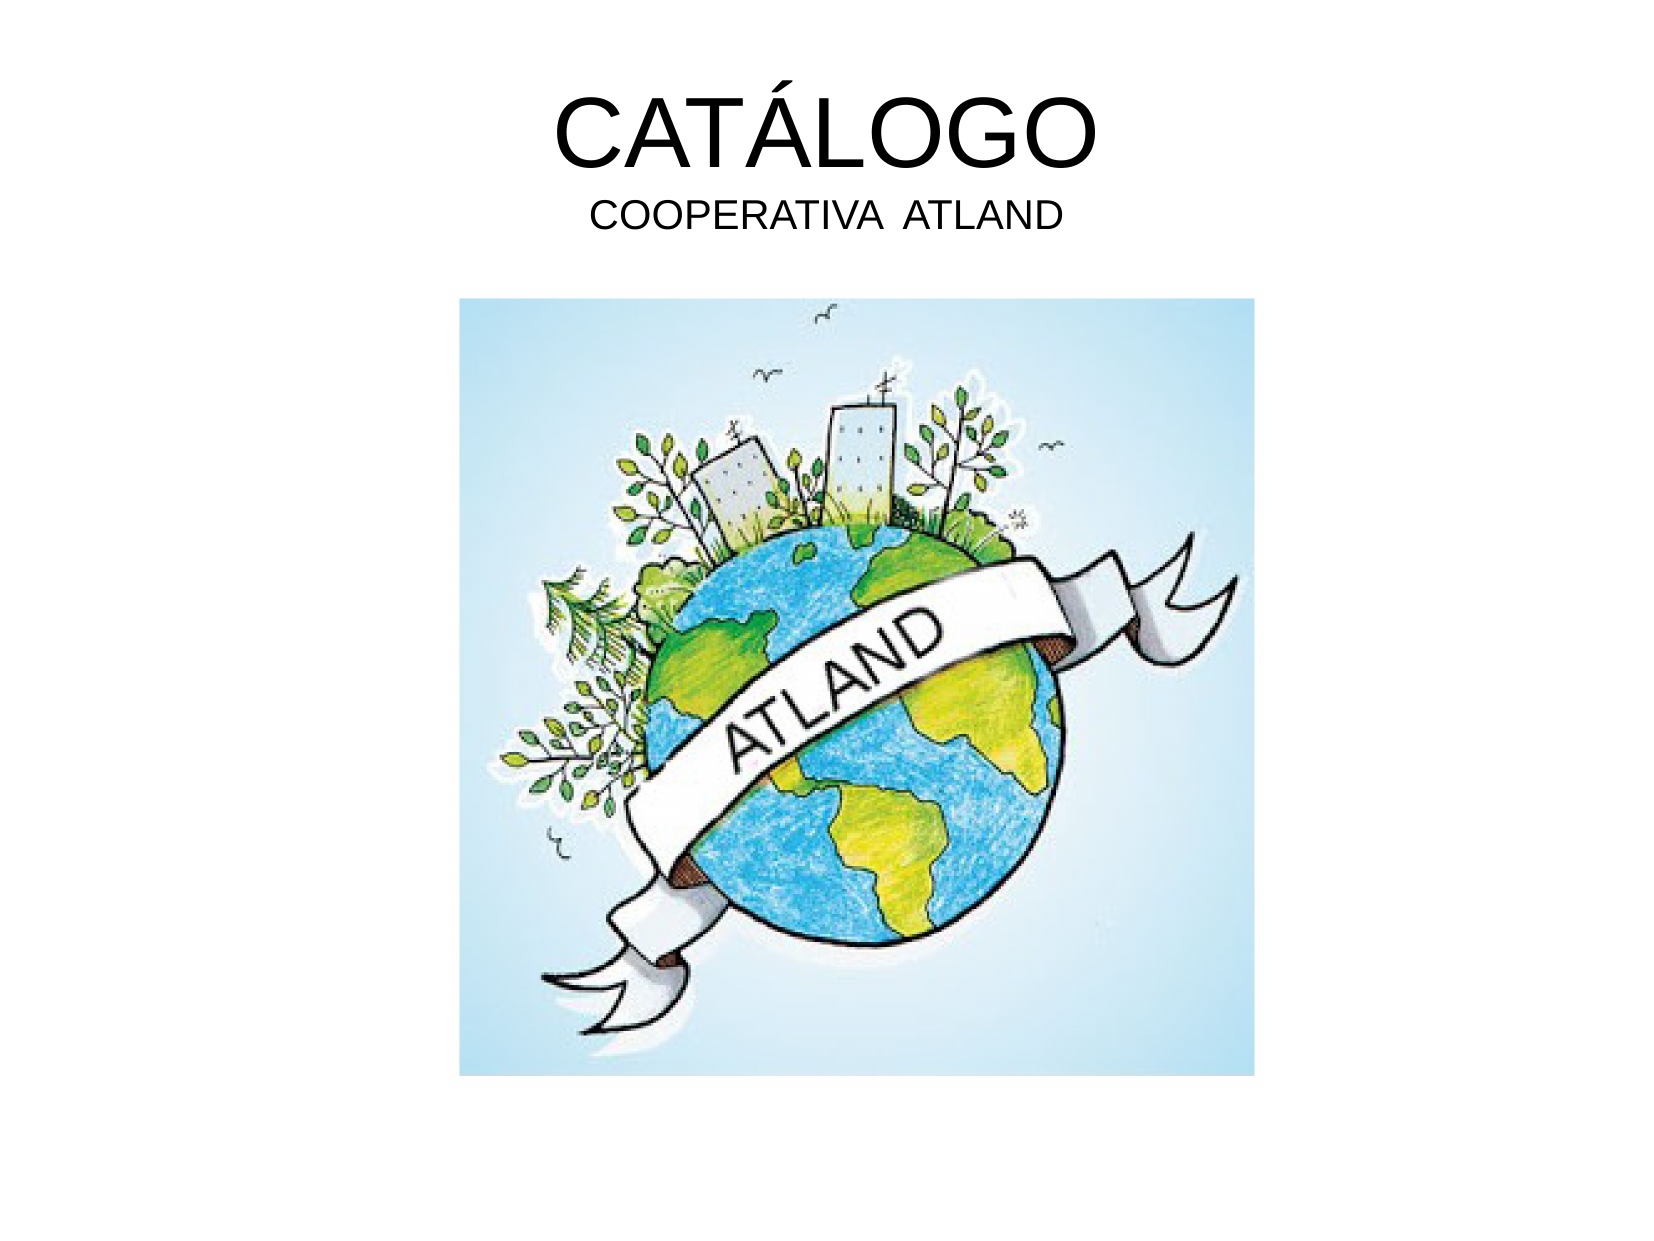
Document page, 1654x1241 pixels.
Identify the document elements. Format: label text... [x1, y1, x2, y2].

picture [448, 283, 1264, 1087]
title CATÁLOGO COOPERATIVA ATLAND [82, 49, 1571, 257]
